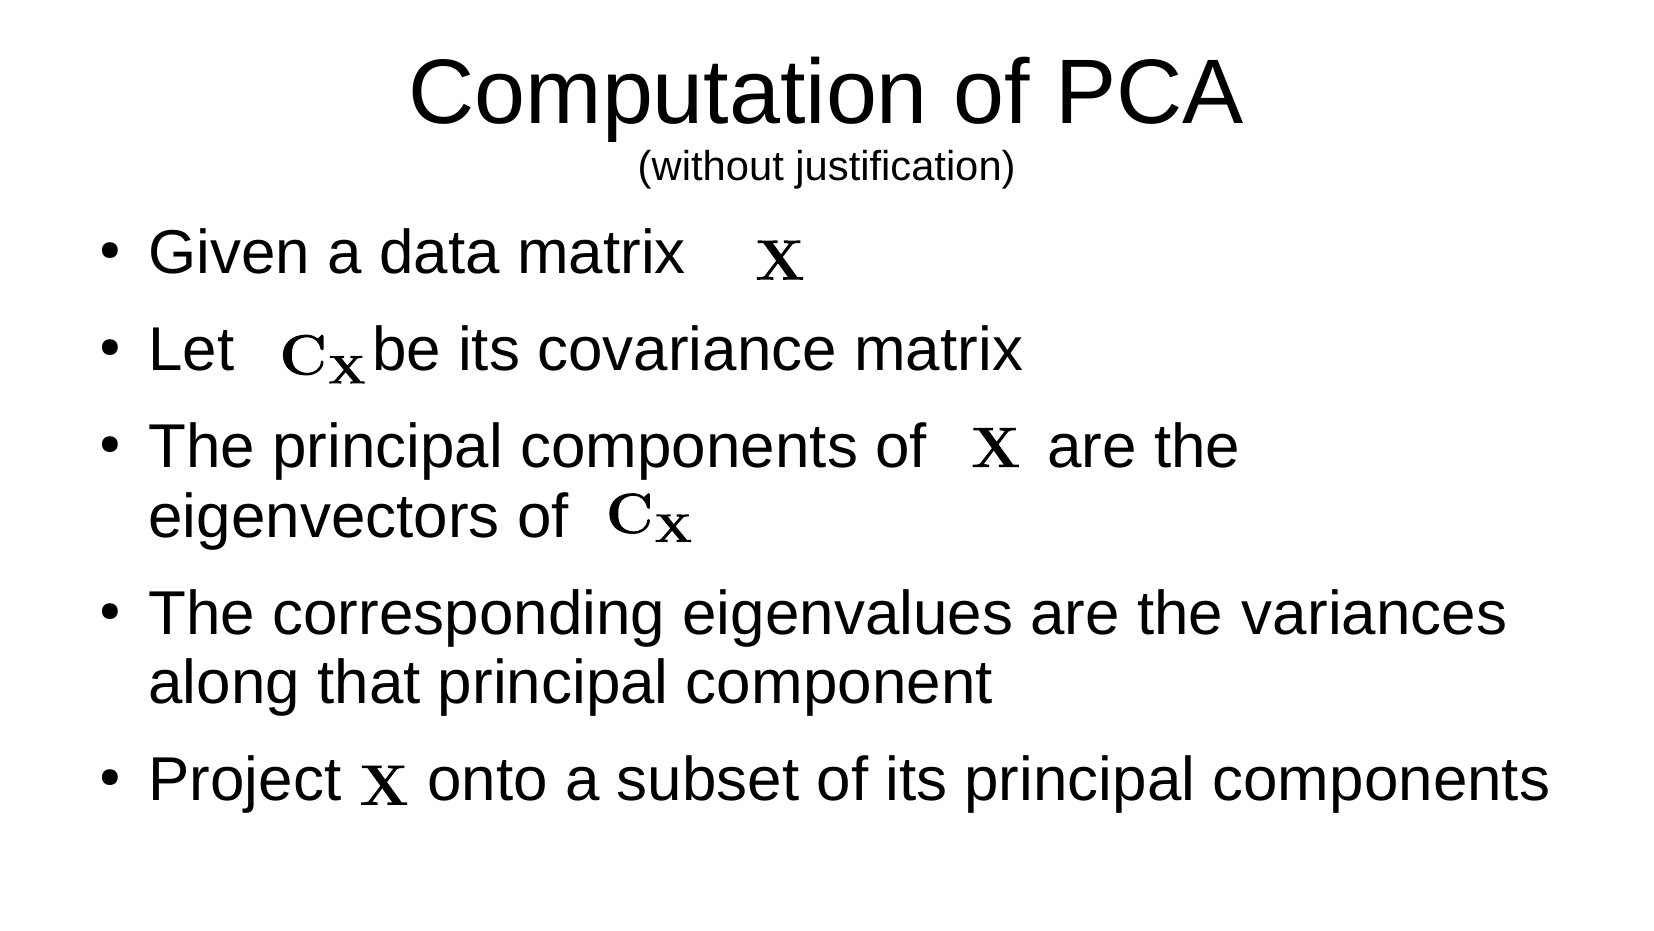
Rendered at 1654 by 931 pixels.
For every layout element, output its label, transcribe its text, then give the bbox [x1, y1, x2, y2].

title Computation of PCA (without justification) [82, 37, 1571, 193]
text_box [361, 765, 408, 805]
text_box [756, 240, 804, 280]
text_box [282, 334, 365, 384]
text_box [972, 427, 1019, 468]
list Given a data matrix Let be its covariance matrix The principal components of are the eigenvectors of The corresponding eigenvalues are the variances along that principal component Project onto a subset of its principal components [82, 217, 1571, 863]
text_box [608, 493, 692, 543]
